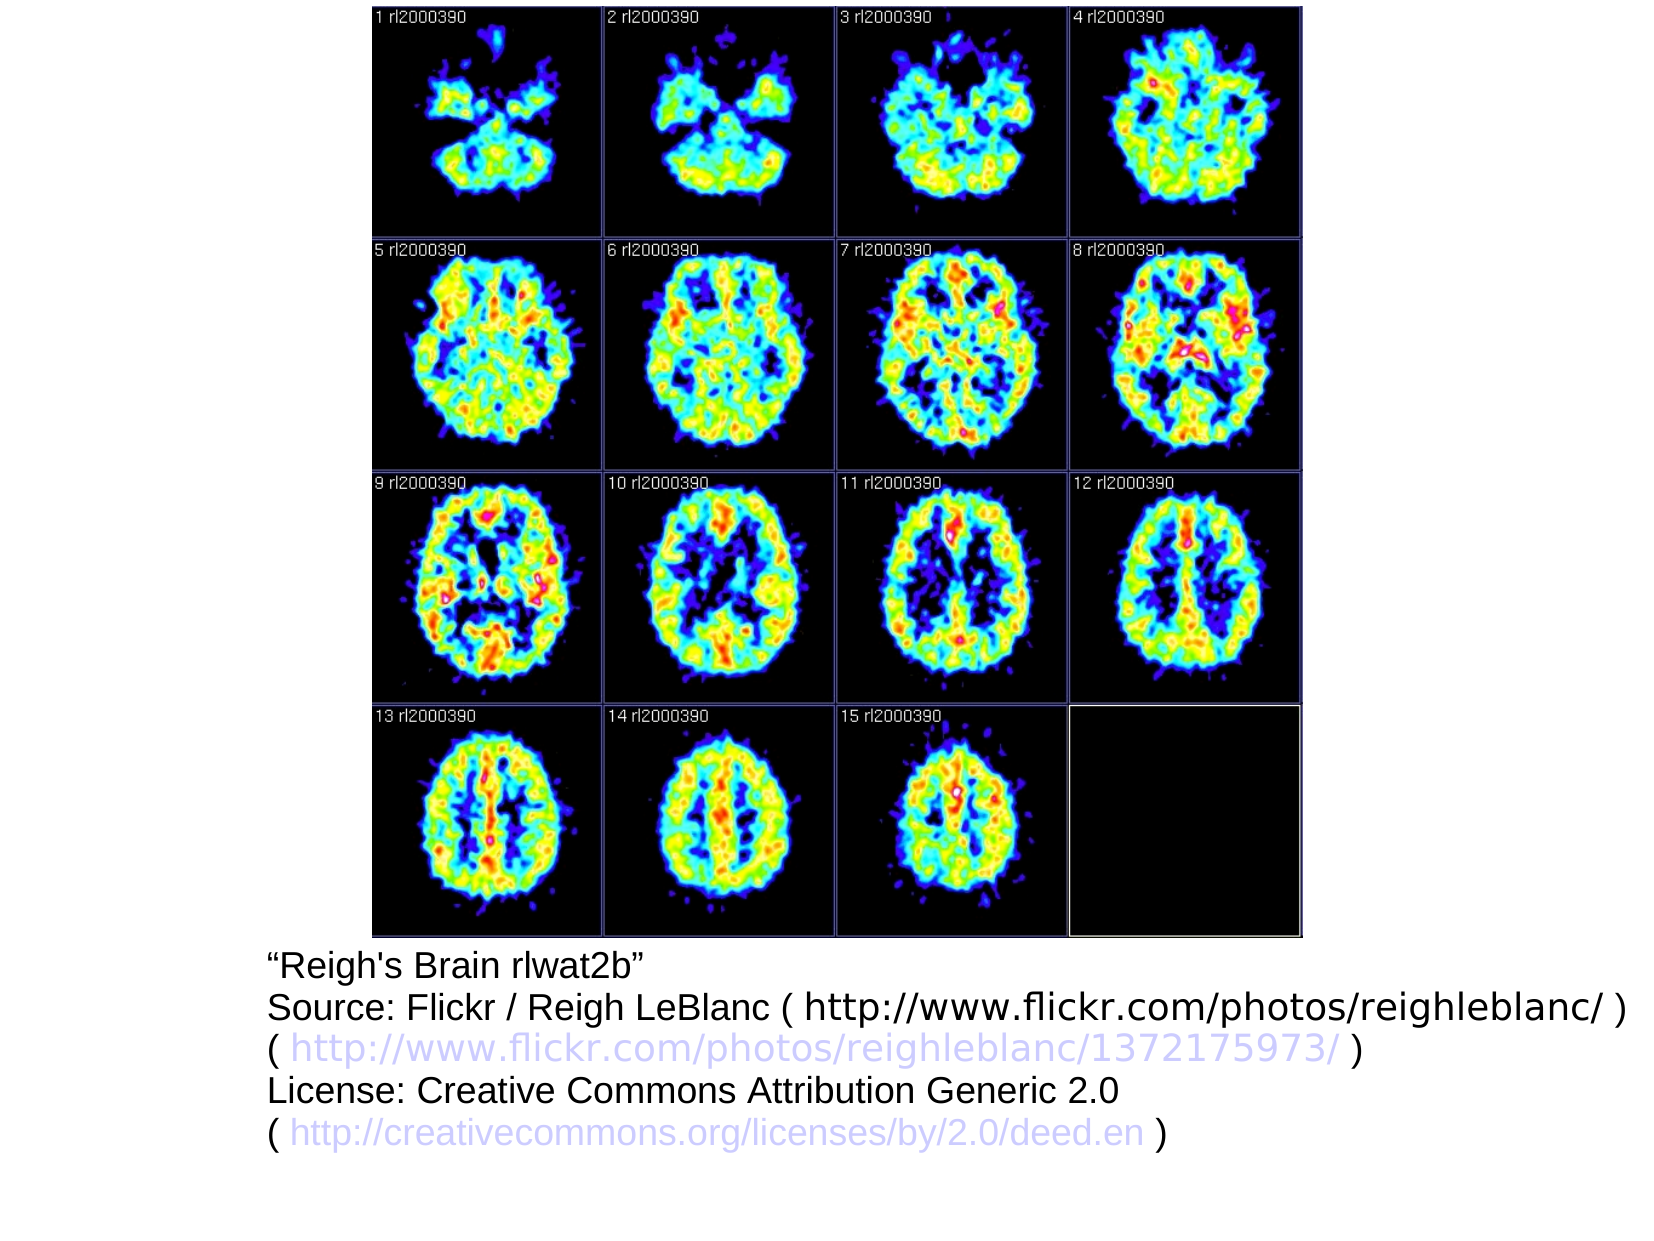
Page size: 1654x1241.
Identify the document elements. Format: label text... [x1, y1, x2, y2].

text_box “Reigh's Brain rlwat2b” Source: Flickr / Reigh LeBlanc ( http://www.flickr.com/photos/reighleblanc/‏ ) ( http://www.flickr.com/photos/reighleblanc/1372175973/‏ ) License: Creative Commons Attribution Generic 2.0 ( http://creativecommons.org/licenses/by/2.0/deed.en ) [252, 937, 1529, 1163]
picture [372, 6, 1303, 938]
